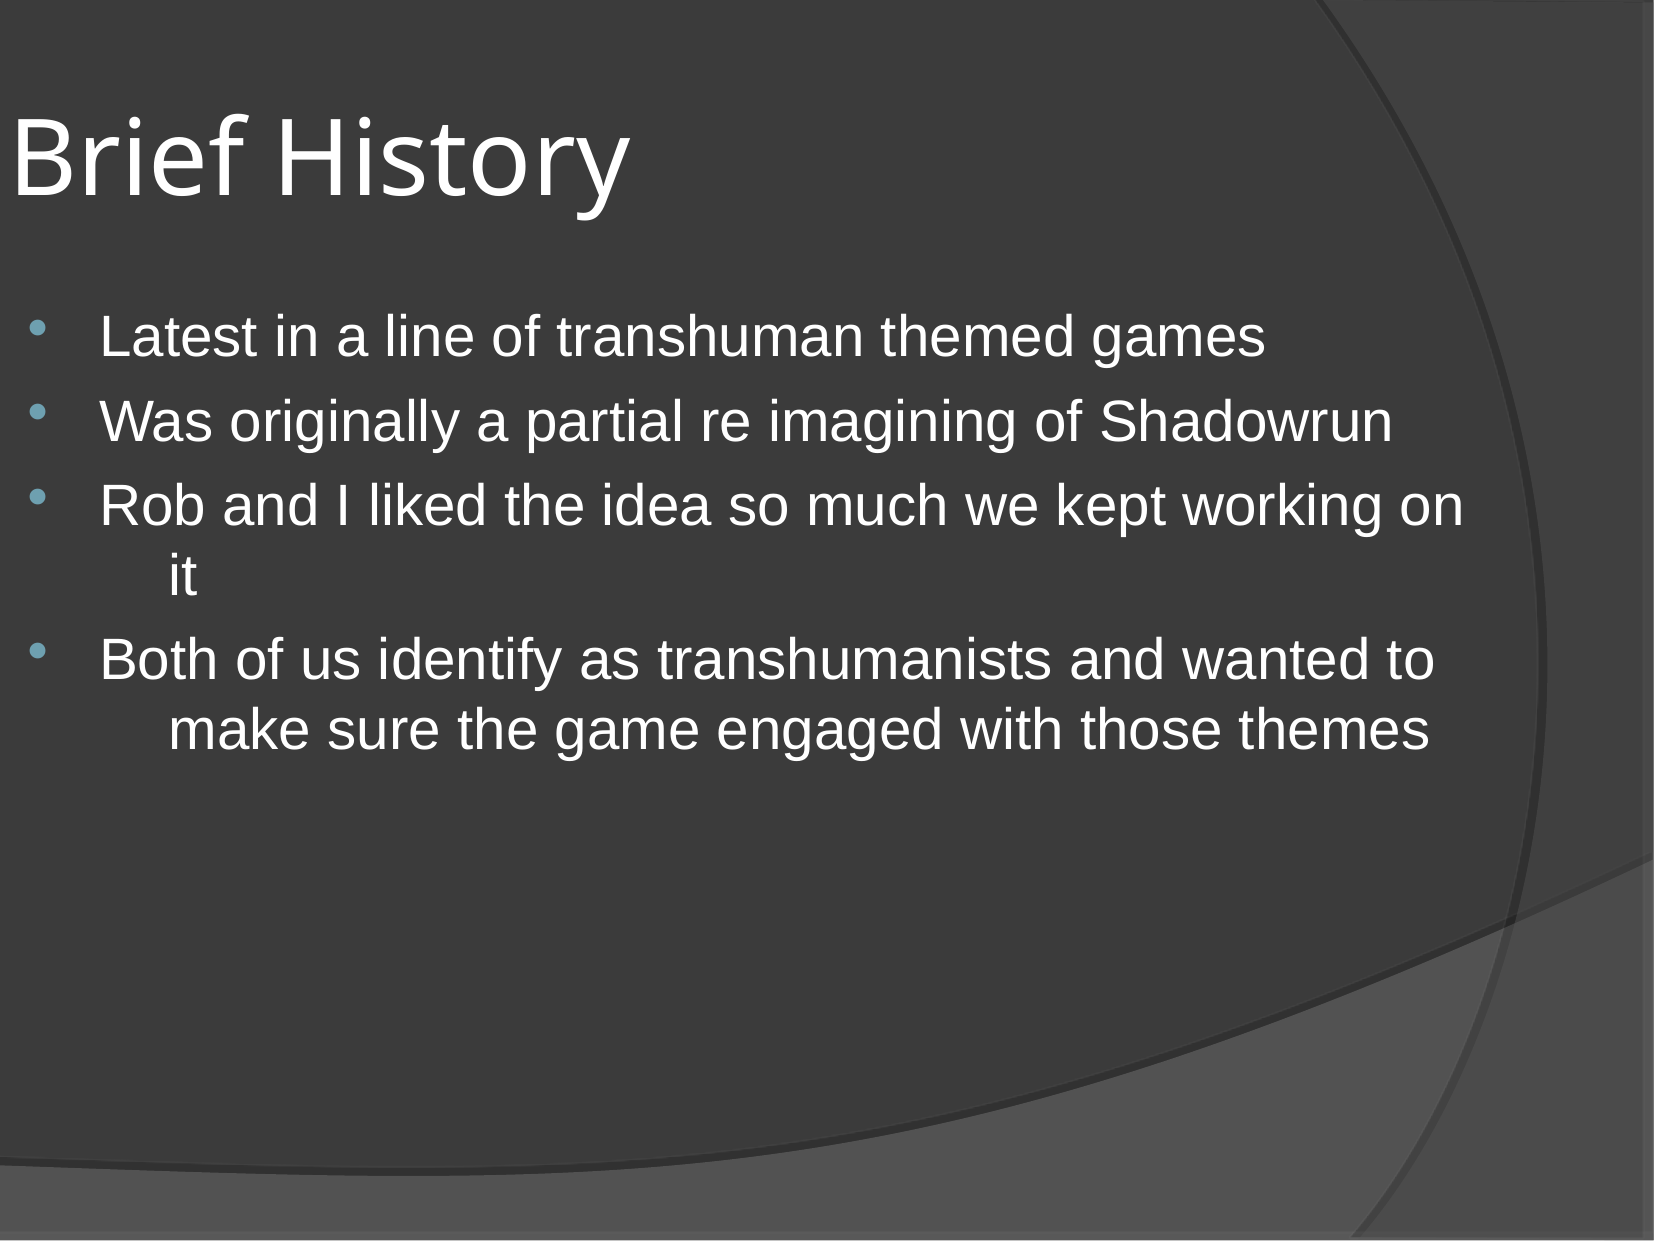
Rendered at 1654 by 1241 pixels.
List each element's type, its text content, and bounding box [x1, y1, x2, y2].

title Brief History [0, 56, 1489, 250]
list Latest in a line of transhuman themed games Was originally a partial re imagining of Shadowrun Rob and I liked the idea so much we kept working on it Both of us identify as transhumanists and wanted to make sure the game engaged with those themes [0, 290, 1489, 1094]
